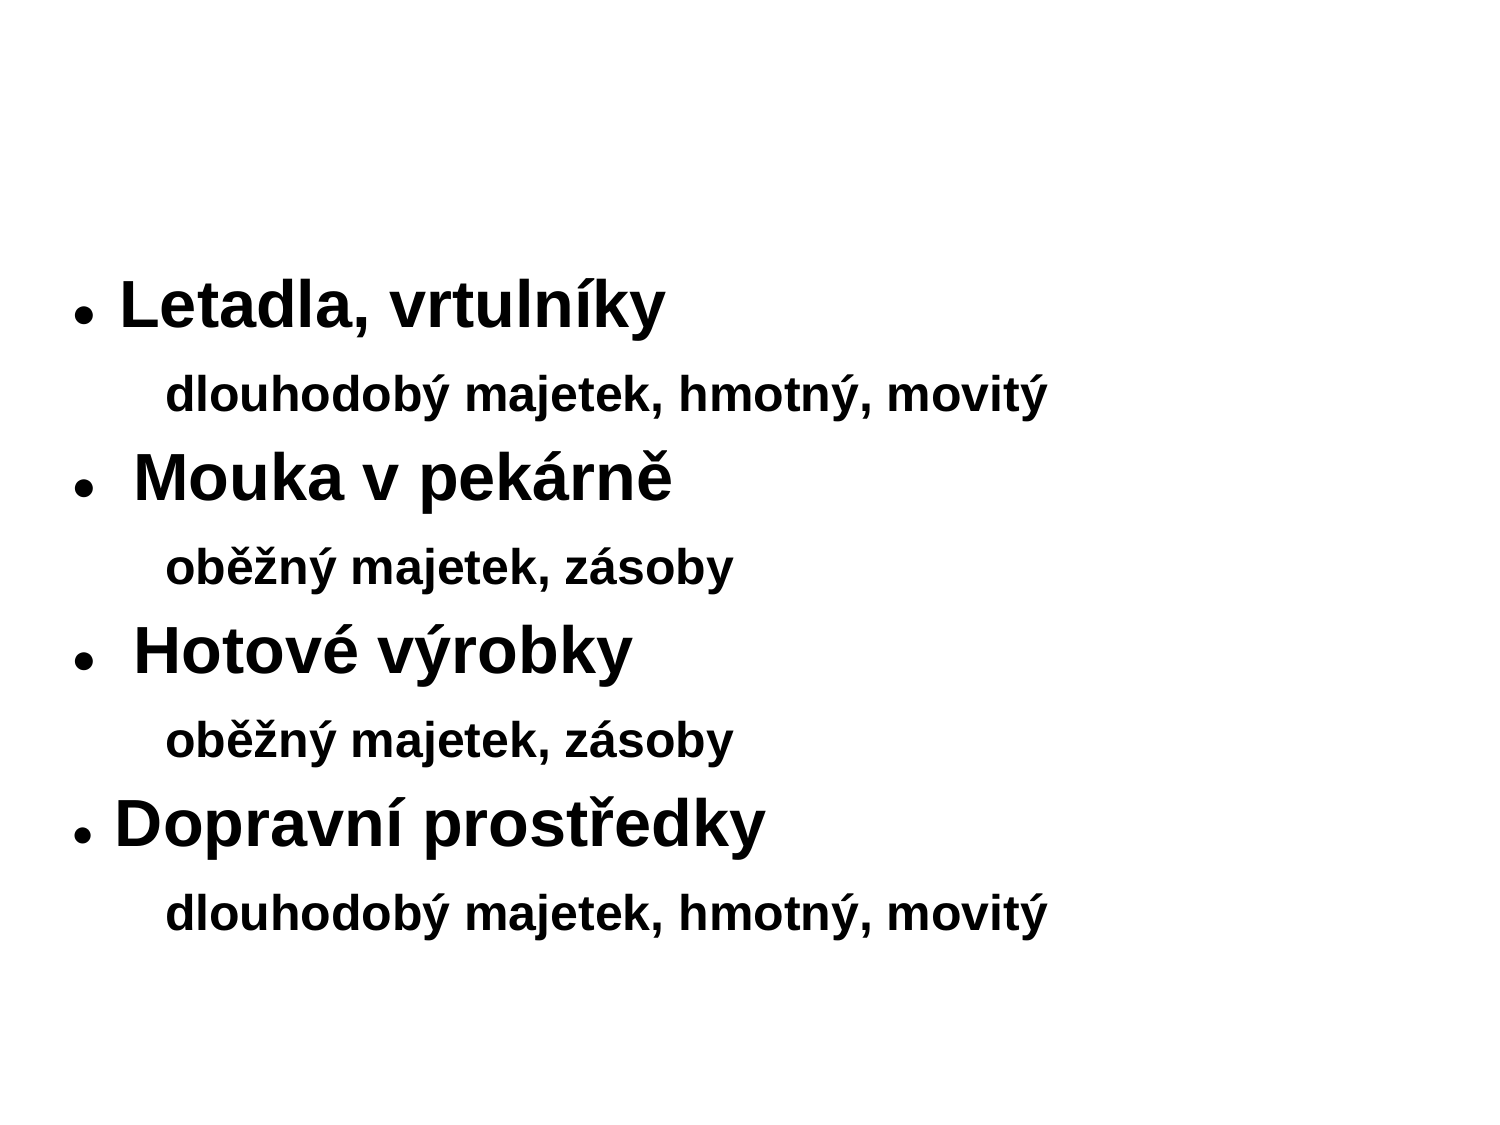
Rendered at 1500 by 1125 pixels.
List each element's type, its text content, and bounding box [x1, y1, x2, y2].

list ● Letadla, vrtulníky dlouhodobý majetek, hmotný, movitý ● Mouka v pekárně oběžný majetek, zásoby ● Hotové výrobky oběžný majetek, zásoby ● Dopravní prostředky dlouhodobý majetek, hmotný, movitý [0, 262, 1426, 1006]
